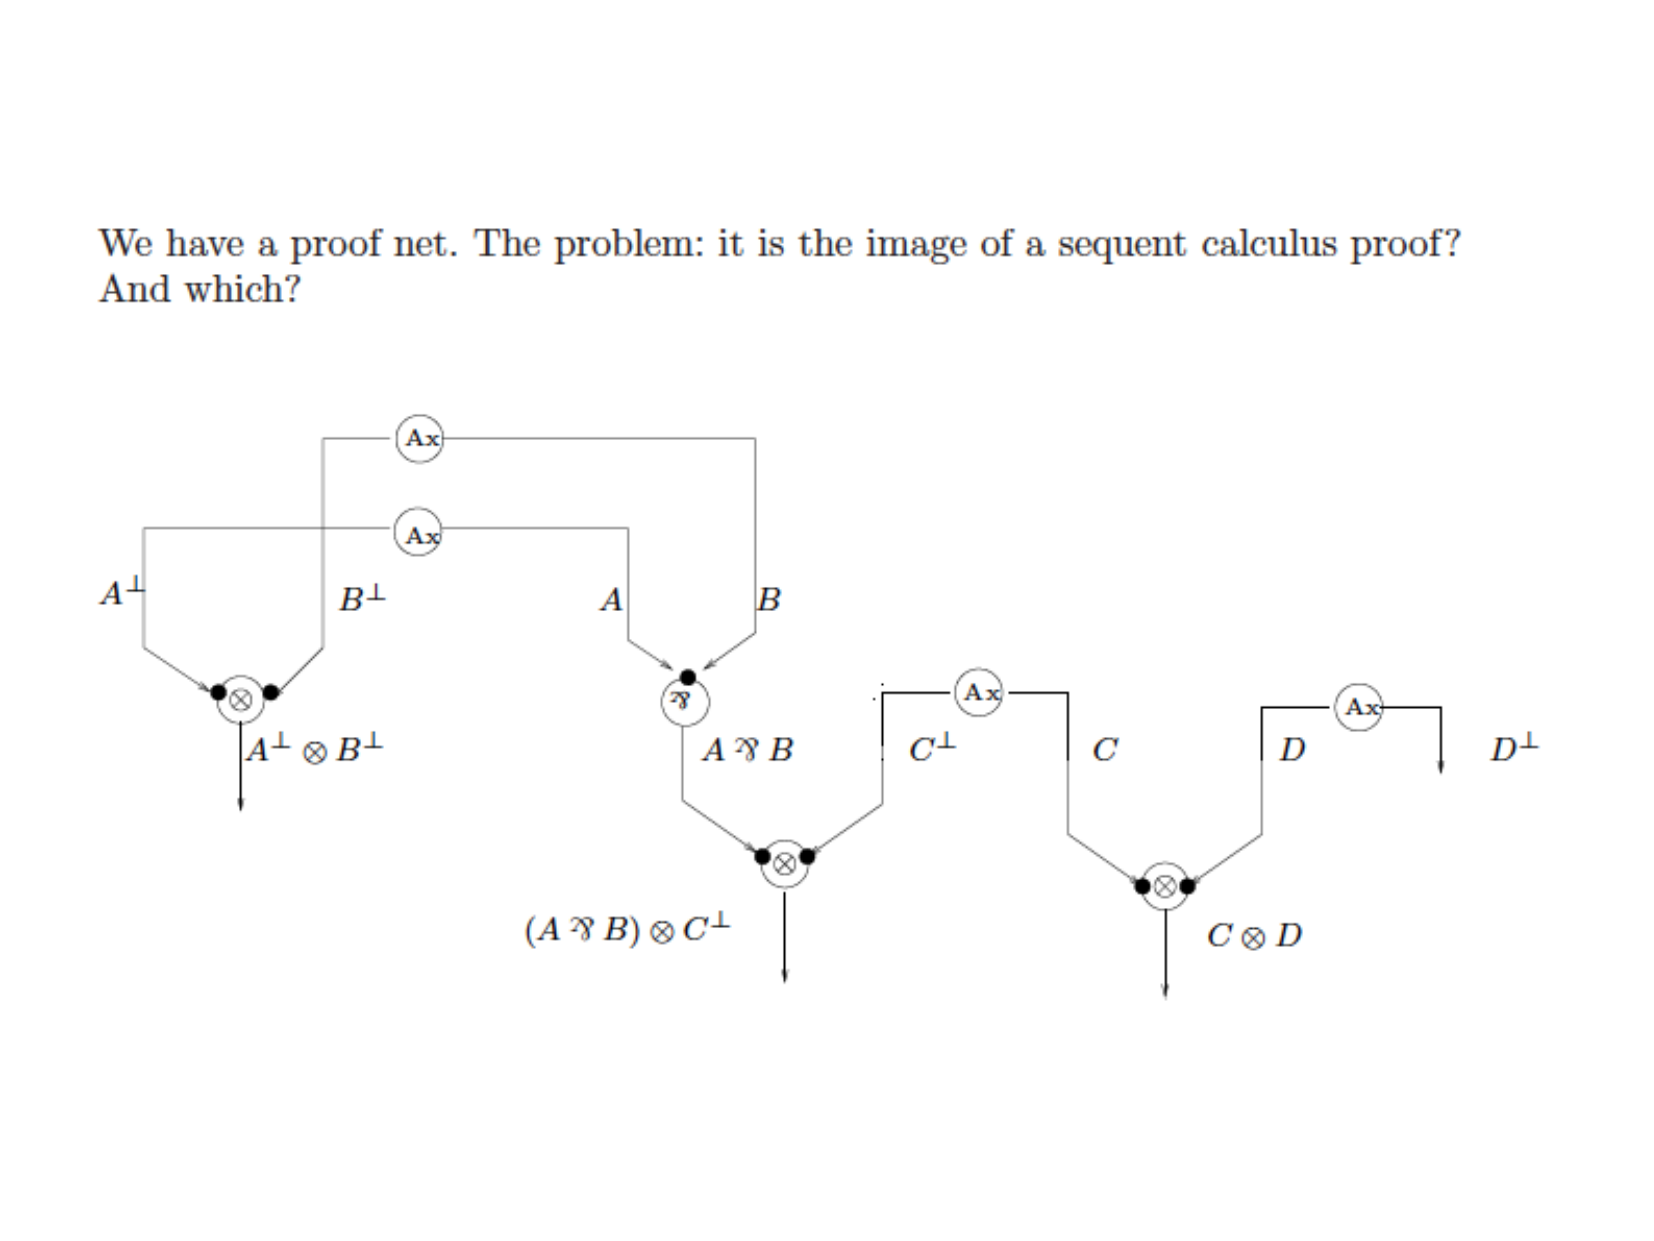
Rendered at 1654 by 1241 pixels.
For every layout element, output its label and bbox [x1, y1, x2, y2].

picture [63, 196, 1603, 1051]
